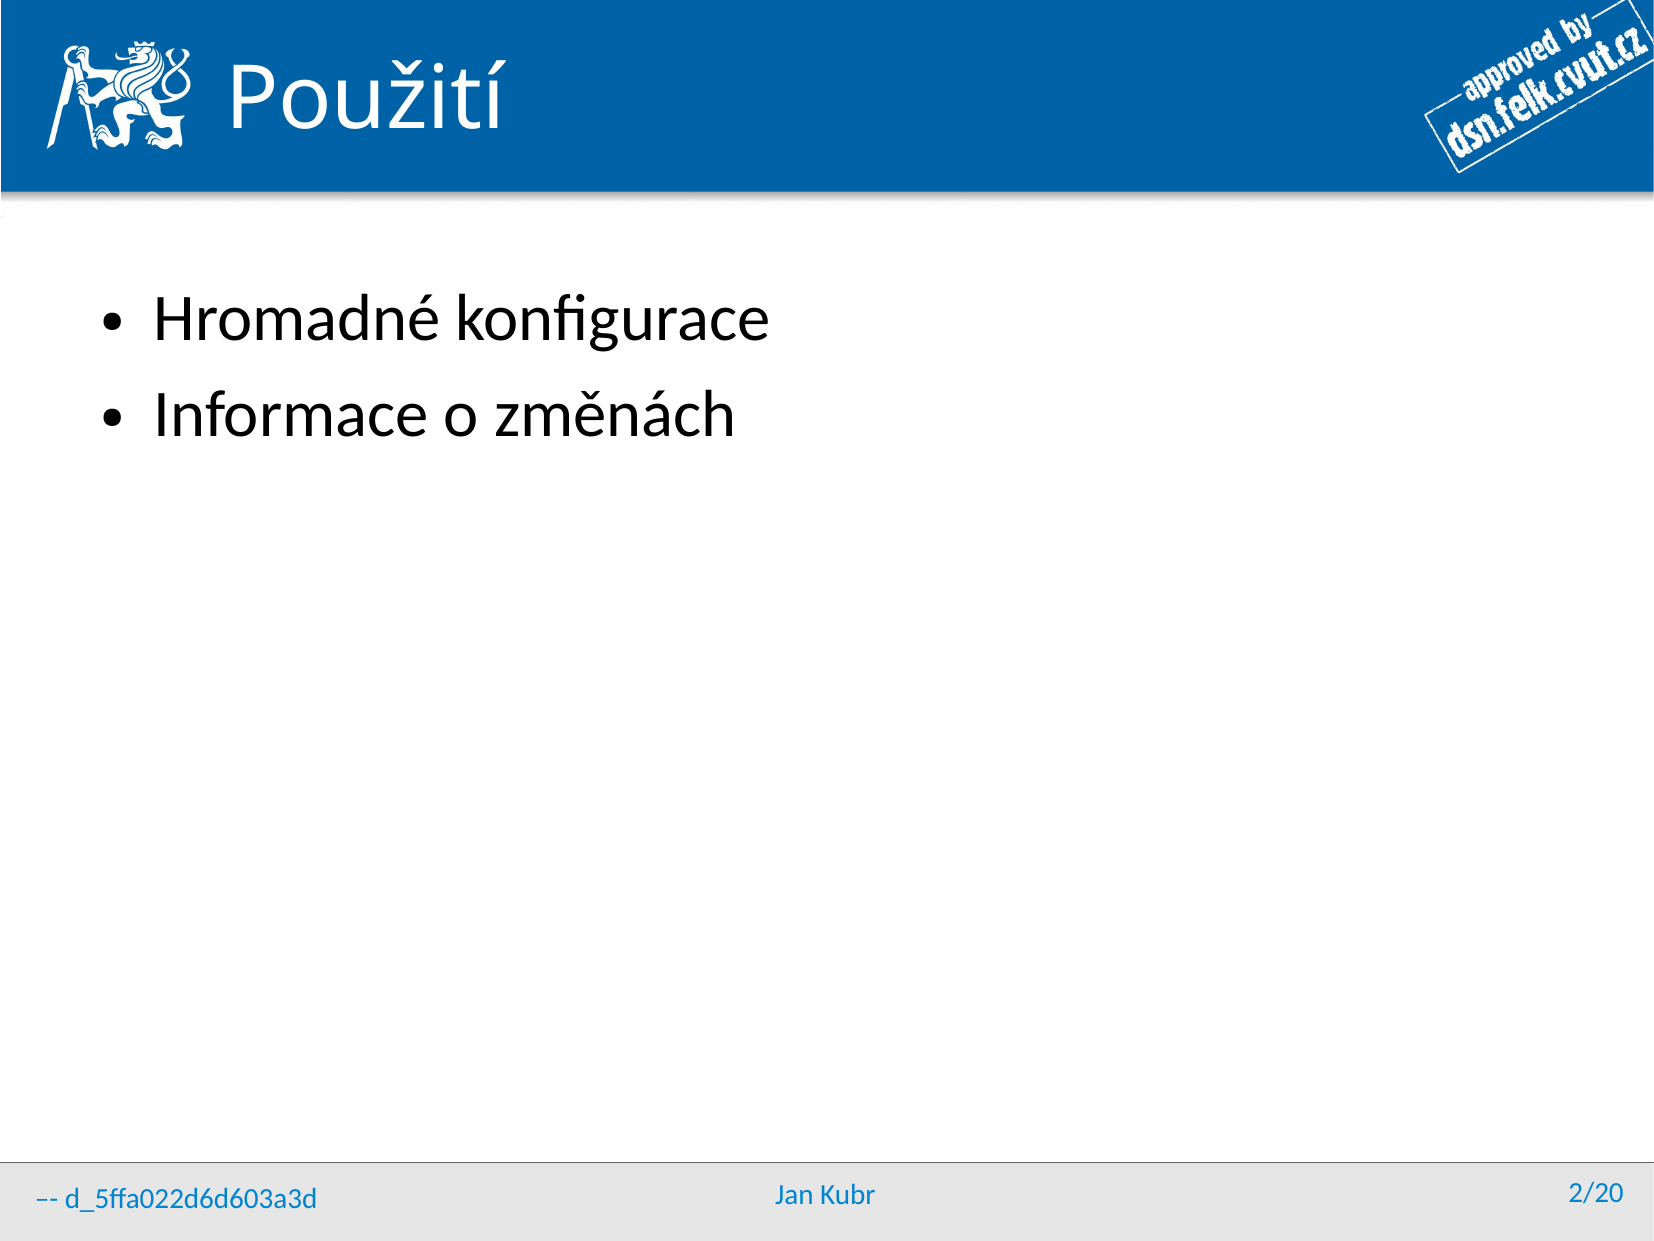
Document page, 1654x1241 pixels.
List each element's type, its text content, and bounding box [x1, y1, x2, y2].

picture [1, 0, 1654, 217]
title Použití [225, 0, 1426, 188]
list Hromadné konfigurace Informace o změnách [82, 290, 1571, 1010]
